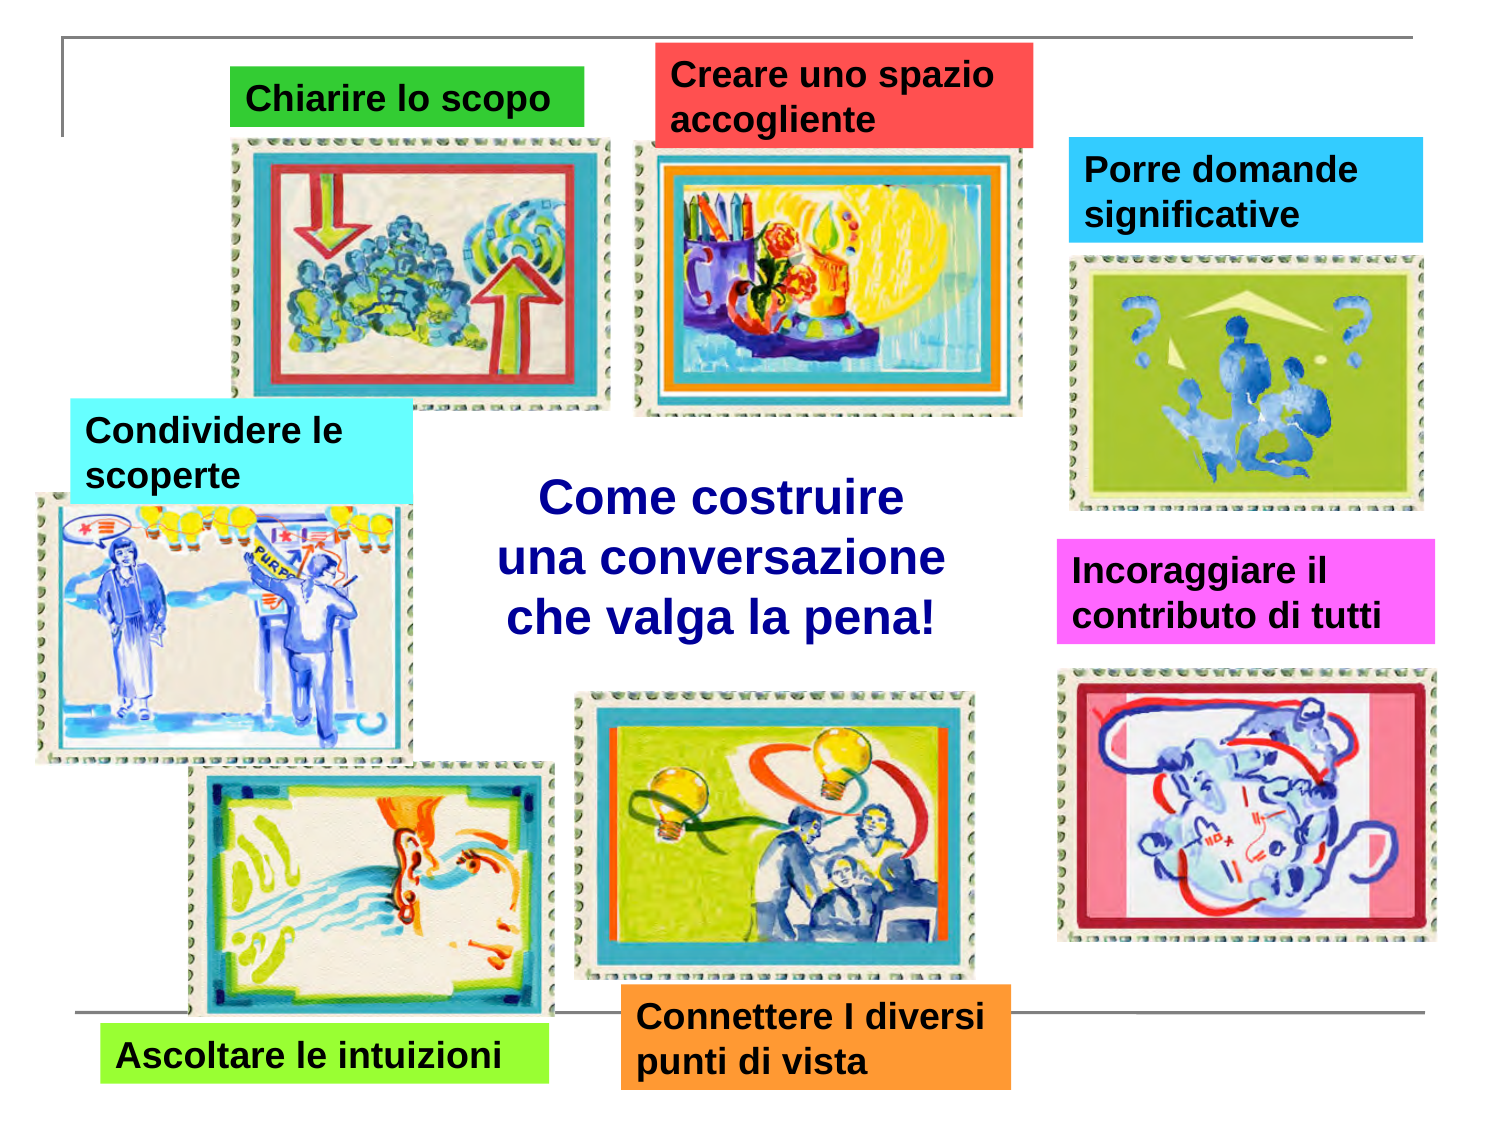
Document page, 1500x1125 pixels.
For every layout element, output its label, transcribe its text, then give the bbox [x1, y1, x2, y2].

text_box Creare uno spazio accogliente [655, 42, 1034, 149]
picture [1057, 668, 1438, 942]
text_box Incoraggiare il contributo di tutti [1056, 538, 1436, 645]
text_box Ascoltare le intuizioni [100, 1023, 550, 1084]
text_box Porre domande significative [1068, 137, 1424, 243]
picture [230, 137, 611, 411]
picture [35, 492, 556, 1017]
text_box Connettere I diversi punti di vista [621, 984, 1012, 1090]
text_box Come costruire una conversazione che valga la pena! [480, 456, 963, 653]
text_box Chiarire lo scopo [230, 66, 585, 127]
picture [632, 140, 1023, 417]
text_box Condividere le scoperte [70, 398, 413, 504]
picture [574, 691, 976, 980]
picture [1069, 255, 1425, 511]
